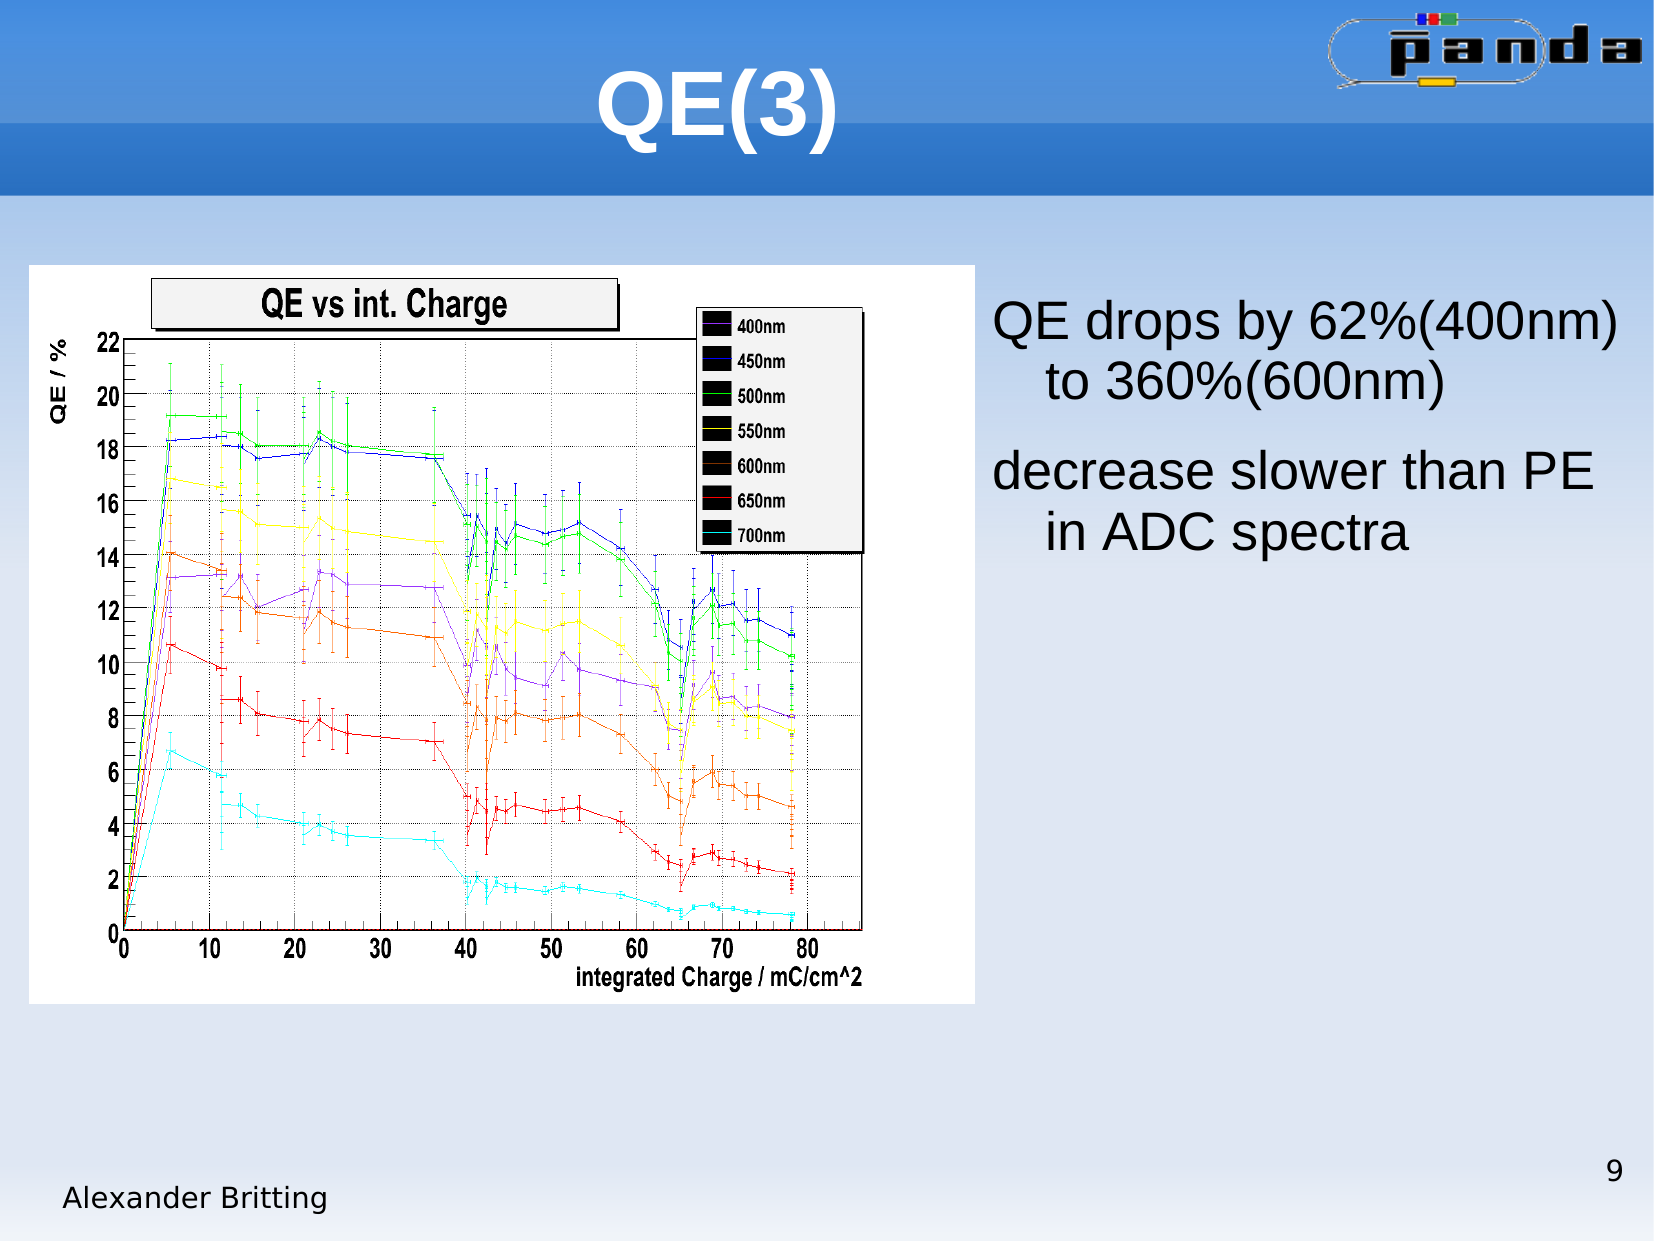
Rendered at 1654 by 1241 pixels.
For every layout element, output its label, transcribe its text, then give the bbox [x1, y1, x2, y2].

title QE(3) [76, 7, 1359, 200]
list QE drops by 62%(400nm) to 360%(600nm) decrease slower than PE in ADC spectra [974, 290, 1625, 1094]
picture [0, 0, 1654, 1241]
